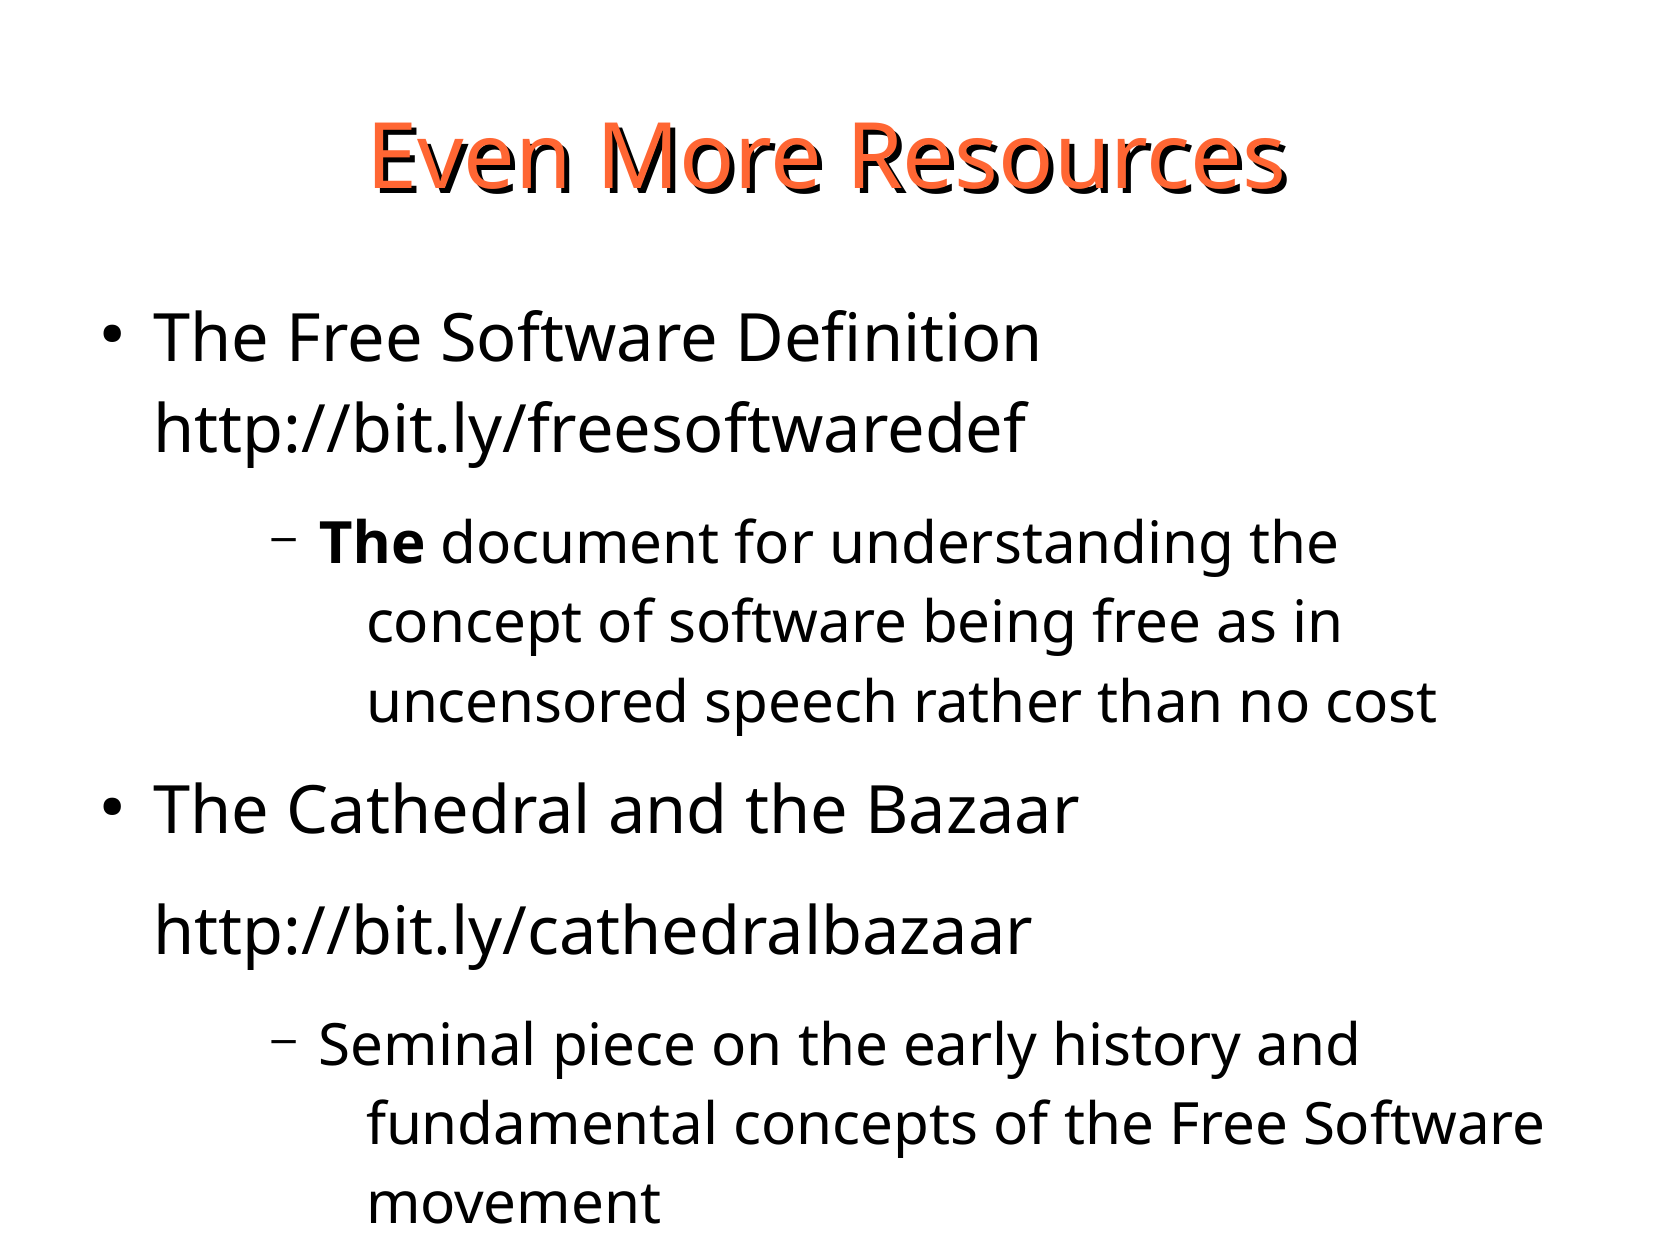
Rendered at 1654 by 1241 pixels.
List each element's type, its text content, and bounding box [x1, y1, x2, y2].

list The Free Software Definition http://bit.ly/freesoftwaredef The document for understanding the concept of software being free as in uncensored speech rather than no cost The Cathedral and the Bazaar http://bit.ly/cathedralbazaar Seminal piece on the early history and fundamental concepts of the Free Software movement [82, 290, 1571, 1108]
title Even More Resources [82, 56, 1571, 250]
